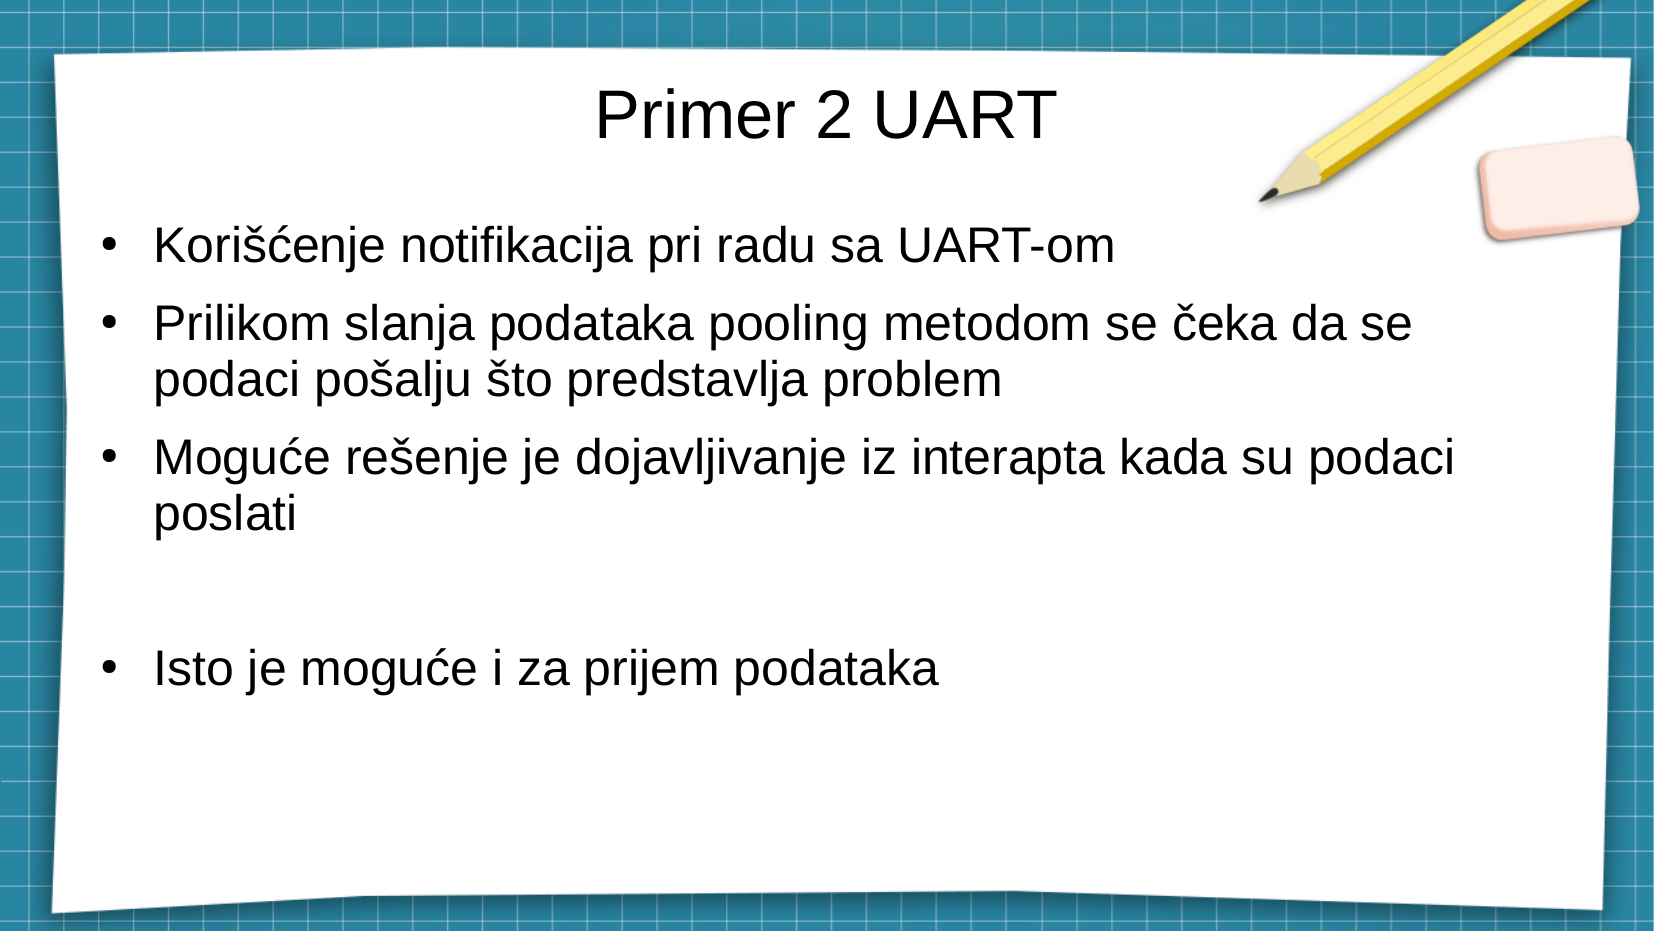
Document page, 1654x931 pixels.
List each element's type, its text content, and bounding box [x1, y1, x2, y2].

title Primer 2 UART [82, 37, 1571, 193]
list Korišćenje notifikacija pri radu sa UART-om Prilikom slanja podataka pooling metodom se čeka da se podaci pošalju što predstavlja problem Moguće rešenje je dojavljivanje iz interapta kada su podaci poslati Isto je moguće i za prijem podataka [82, 217, 1571, 758]
picture [0, 0, 1654, 931]
